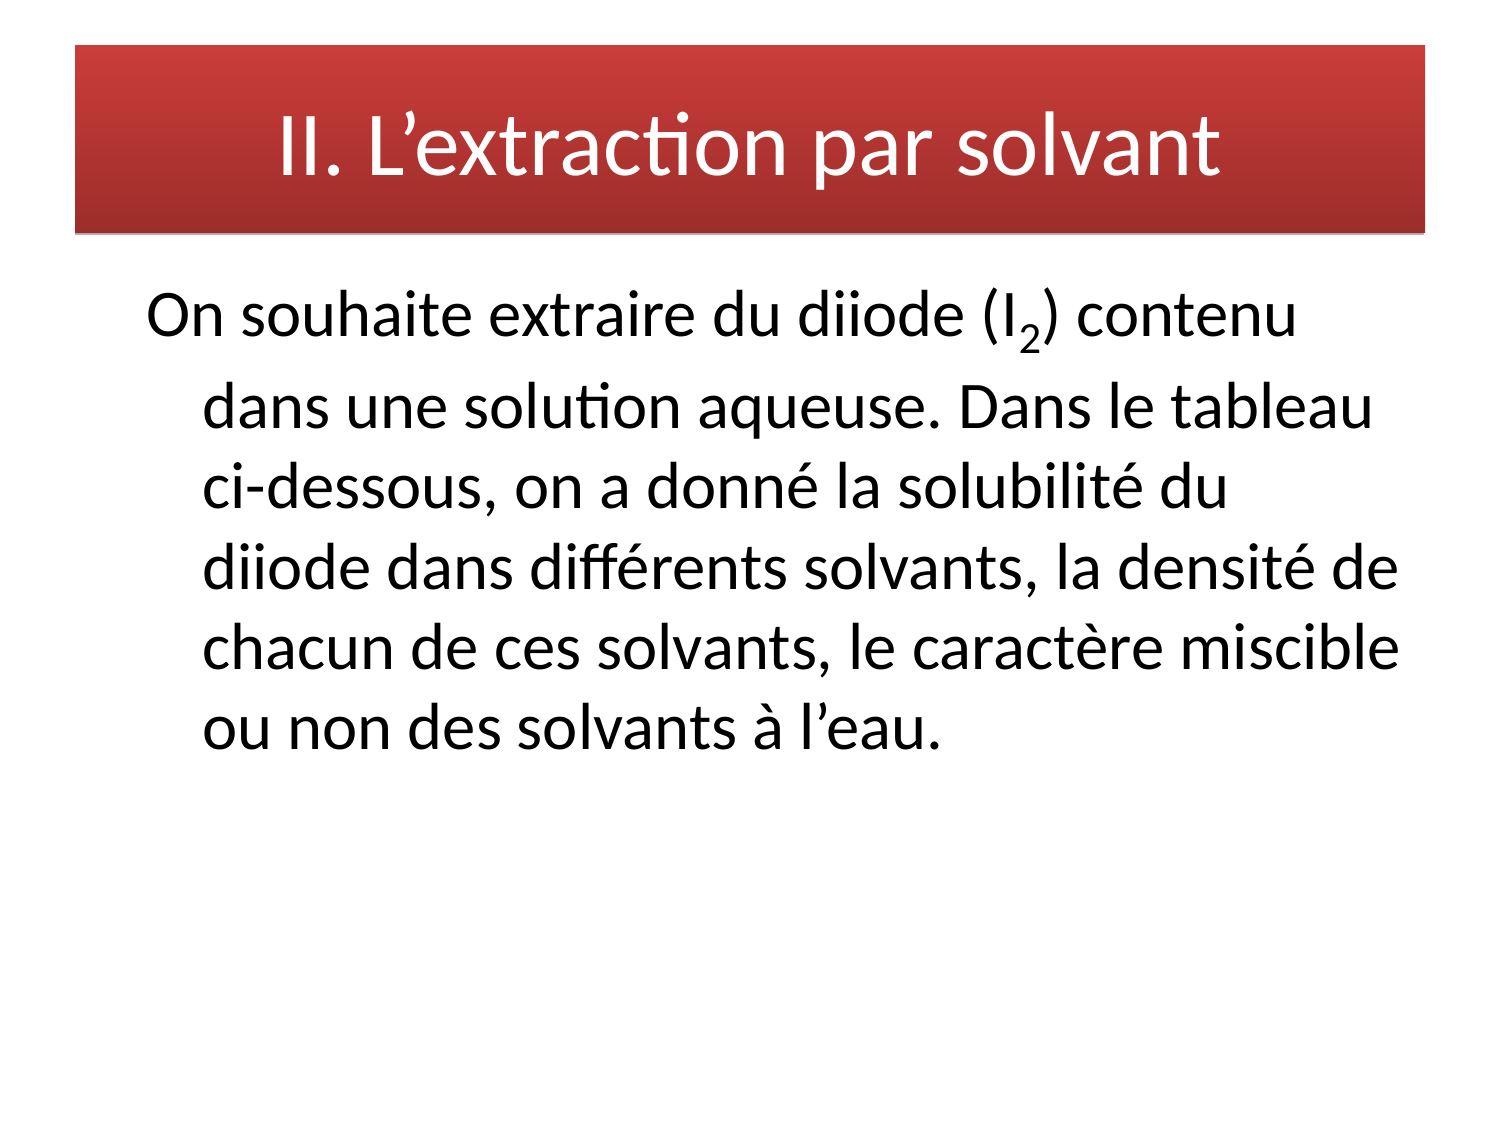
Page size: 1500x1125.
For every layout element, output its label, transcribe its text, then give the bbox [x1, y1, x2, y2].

title II. L’extraction par solvant [75, 45, 1426, 233]
list On souhaite extraire du diiode (I2) contenu dans une solution aqueuse. Dans le tableau ci-dessous, on a donné la solubilité du diiode dans différents solvants, la densité de chacun de ces solvants, le caractère miscible ou non des solvants à l’eau. [75, 262, 1426, 1005]
